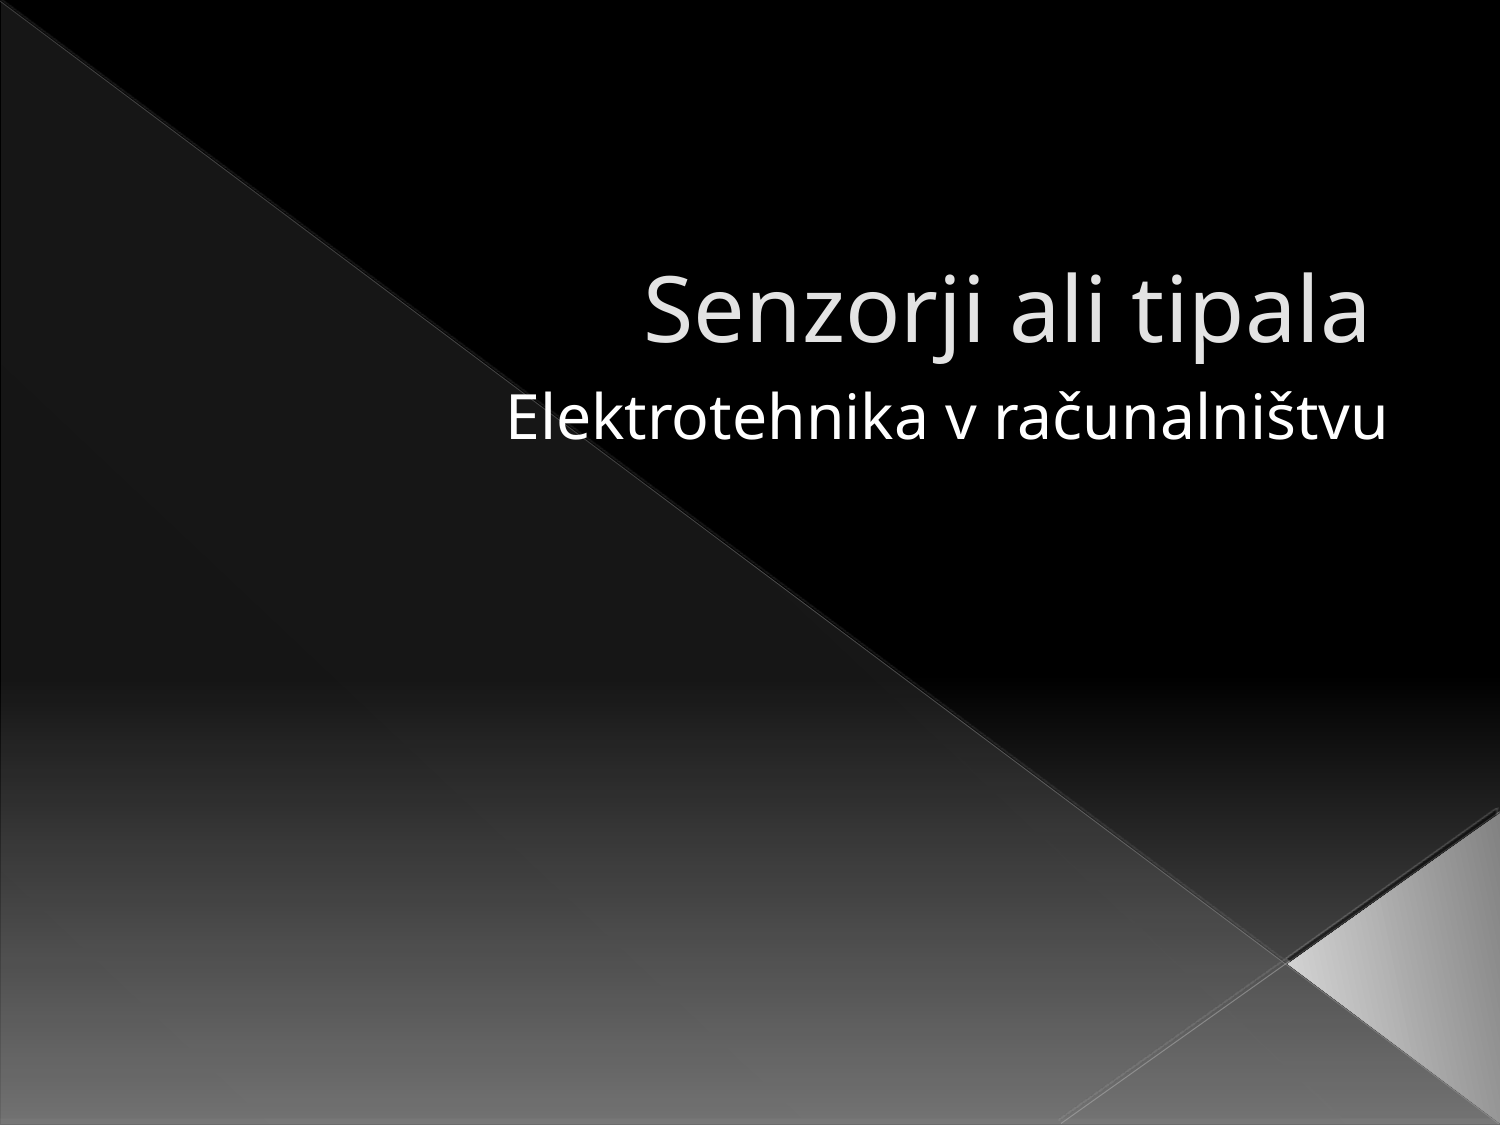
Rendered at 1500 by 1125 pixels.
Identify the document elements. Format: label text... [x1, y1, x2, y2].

title Senzorji ali tipala [88, 127, 1412, 369]
subtitle Elektrotehnika v računalništvu [88, 369, 1412, 657]
